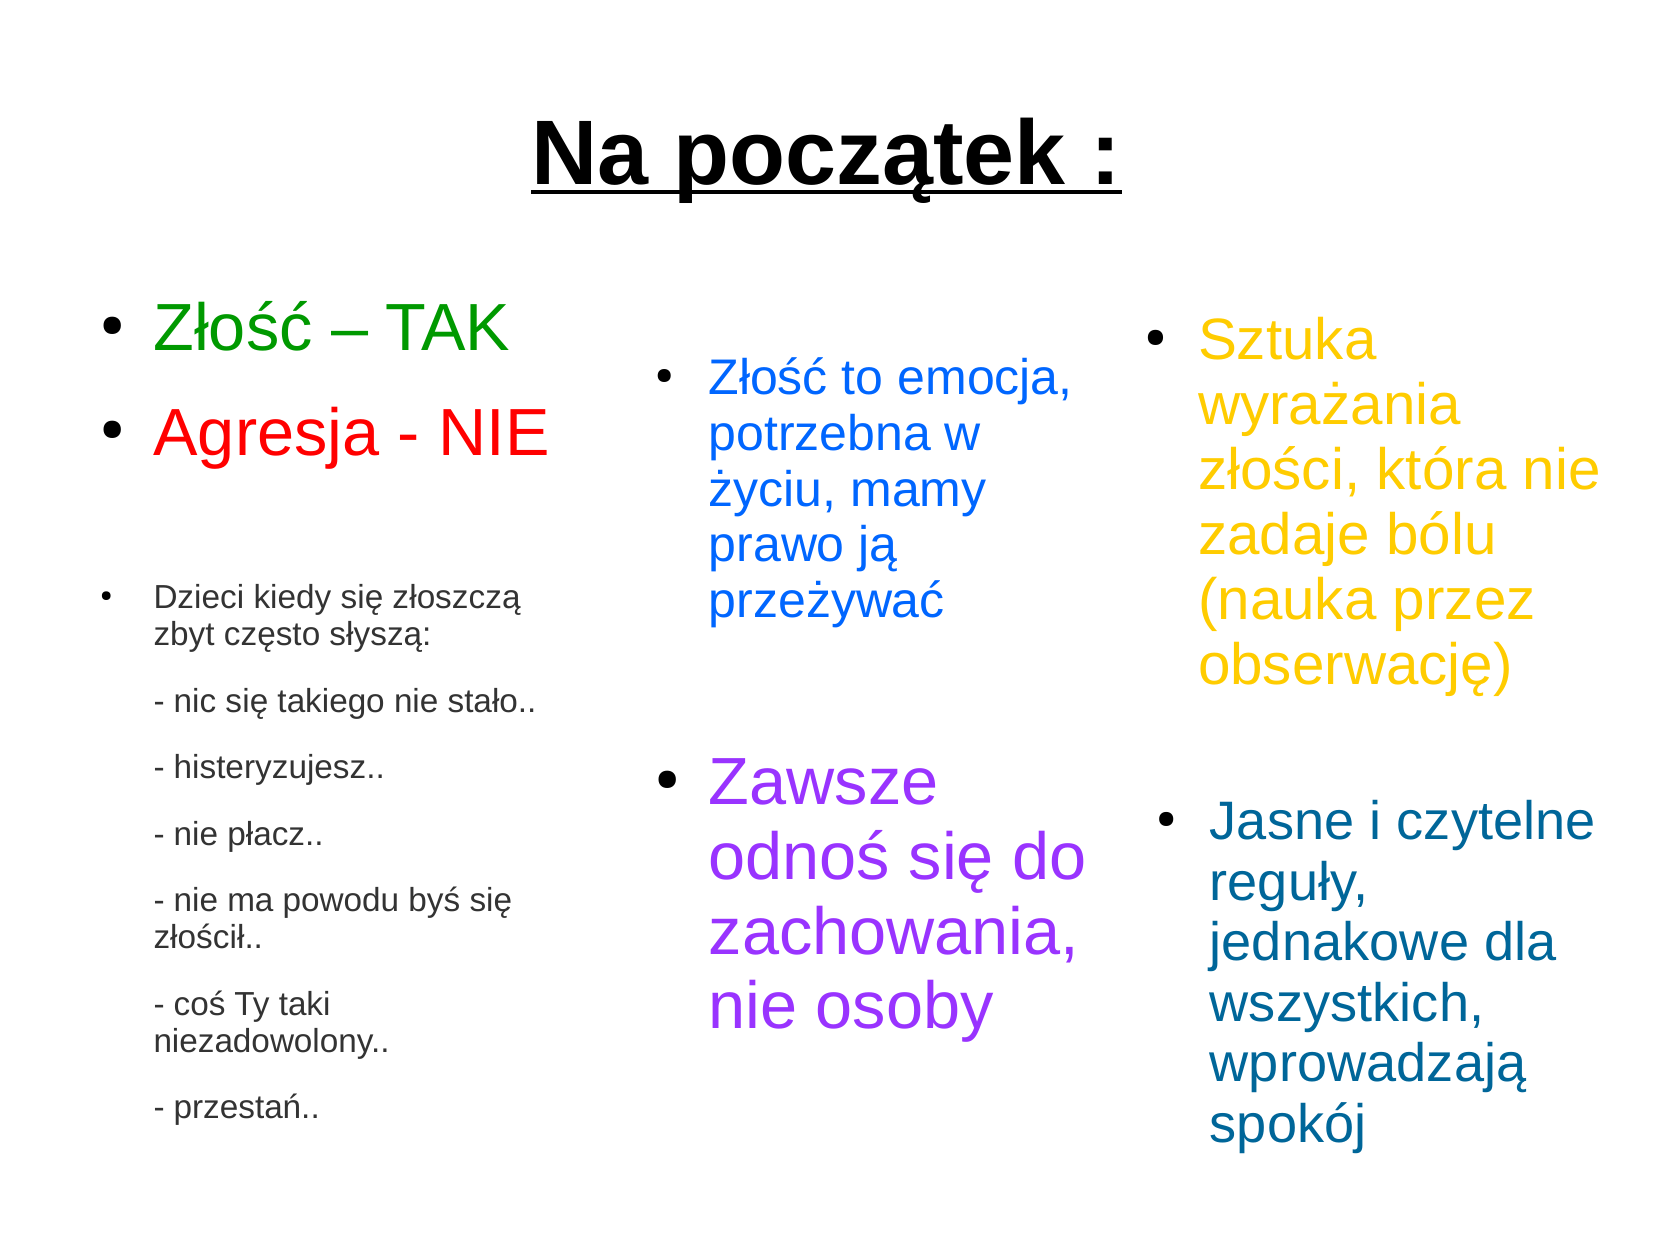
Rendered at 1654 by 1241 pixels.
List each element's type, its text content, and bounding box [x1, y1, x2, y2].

list Jasne i czytelne reguły, jednakowe dla wszystkich, wprowadzają spokój [1138, 790, 1619, 1182]
list Dzieci kiedy się złoszczą zbyt często słyszą: - nic się takiego nie stało.. - histeryzujesz.. - nie płacz.. - nie ma powodu byś się złościł.. - coś Ty taki niezadowolony.. - przestań.. [82, 578, 562, 1129]
title Na początek : [82, 49, 1571, 257]
list Zawsze odnoś się do zachowania, nie osoby [637, 744, 1117, 1066]
list Złość to emocja, potrzebna w życiu, mamy prawo ją przeżywać [637, 349, 1104, 674]
list Złość – TAK Agresja - NIE [82, 290, 562, 578]
list Sztuka wyrażania złości, która nie zadaje bólu (nauka przez obserwację) [1127, 306, 1607, 697]
